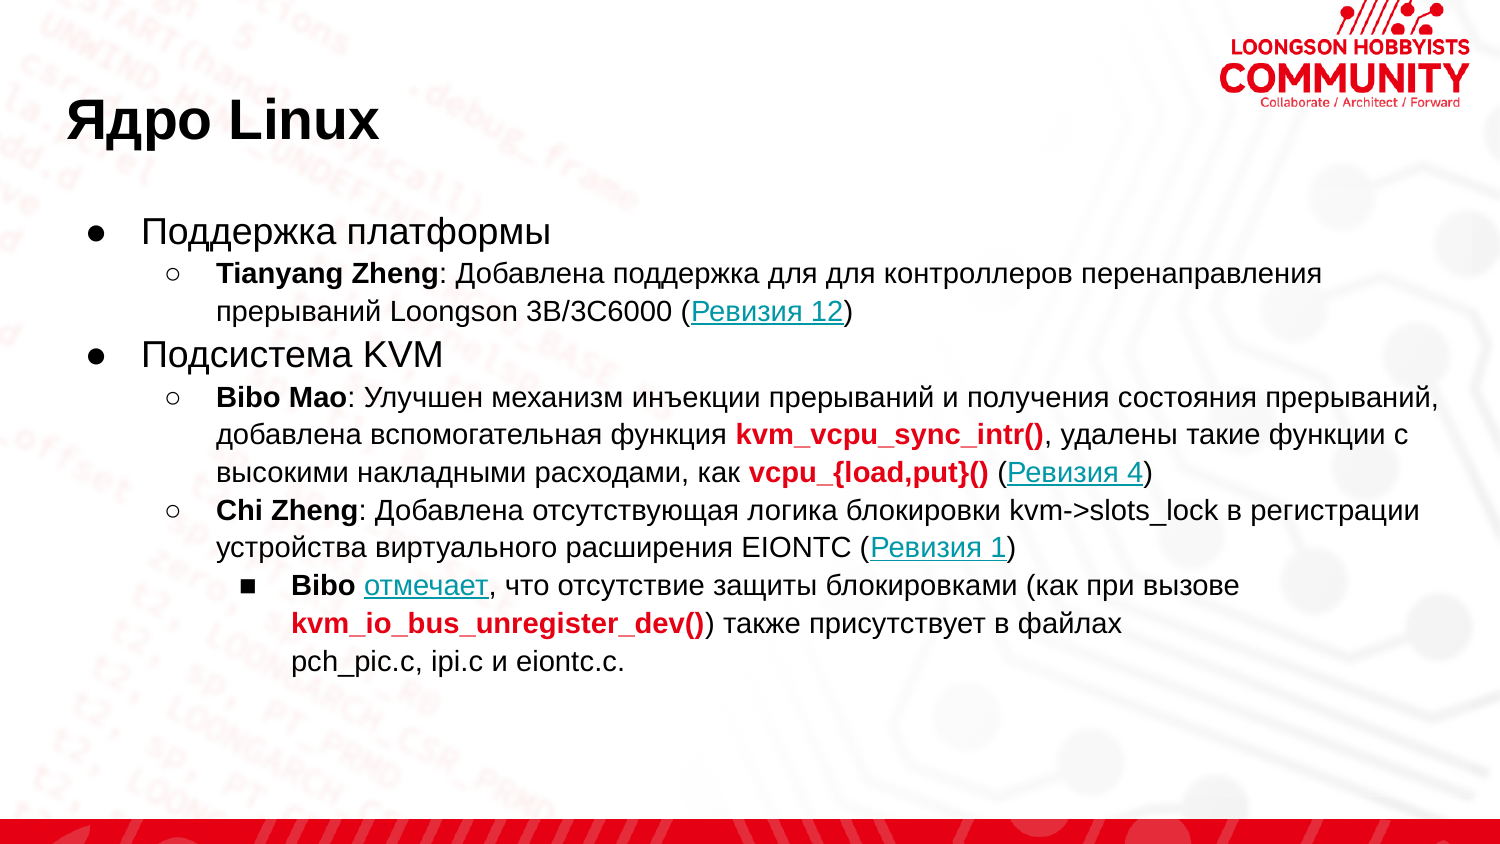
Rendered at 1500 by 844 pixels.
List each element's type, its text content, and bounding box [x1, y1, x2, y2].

list Поддержка платформы Tianyang Zheng: Добавлена поддержка для для контроллеров перенаправления прерываний Loongson 3B/3C6000 (Ревизия 12) Подсистема KVM Bibo Mao: Улучшен механизм инъекции прерываний и получения состояния прерываний, добавлена вспомогательная функция kvm_vcpu_sync_intr(), удалены такие функции с высокими накладными расходами, как vcpu_{load,put}() (Ревизия 4) Chi Zheng: Добавлена отсутствующая логика блокировки kvm->slots_lock в регистрации устройства виртуального расширения EIONTC (Ревизия 1) Bibo отмечает, что отсутствие защиты блокировками (как при вызове kvm_io_bus_unregister_dev()) также присутствует в файлах pch_pic.c, ipi.c и eiontc.c. [51, 189, 1472, 797]
picture [0, 0, 1500, 844]
title Ядро Linux [51, 72, 1449, 167]
